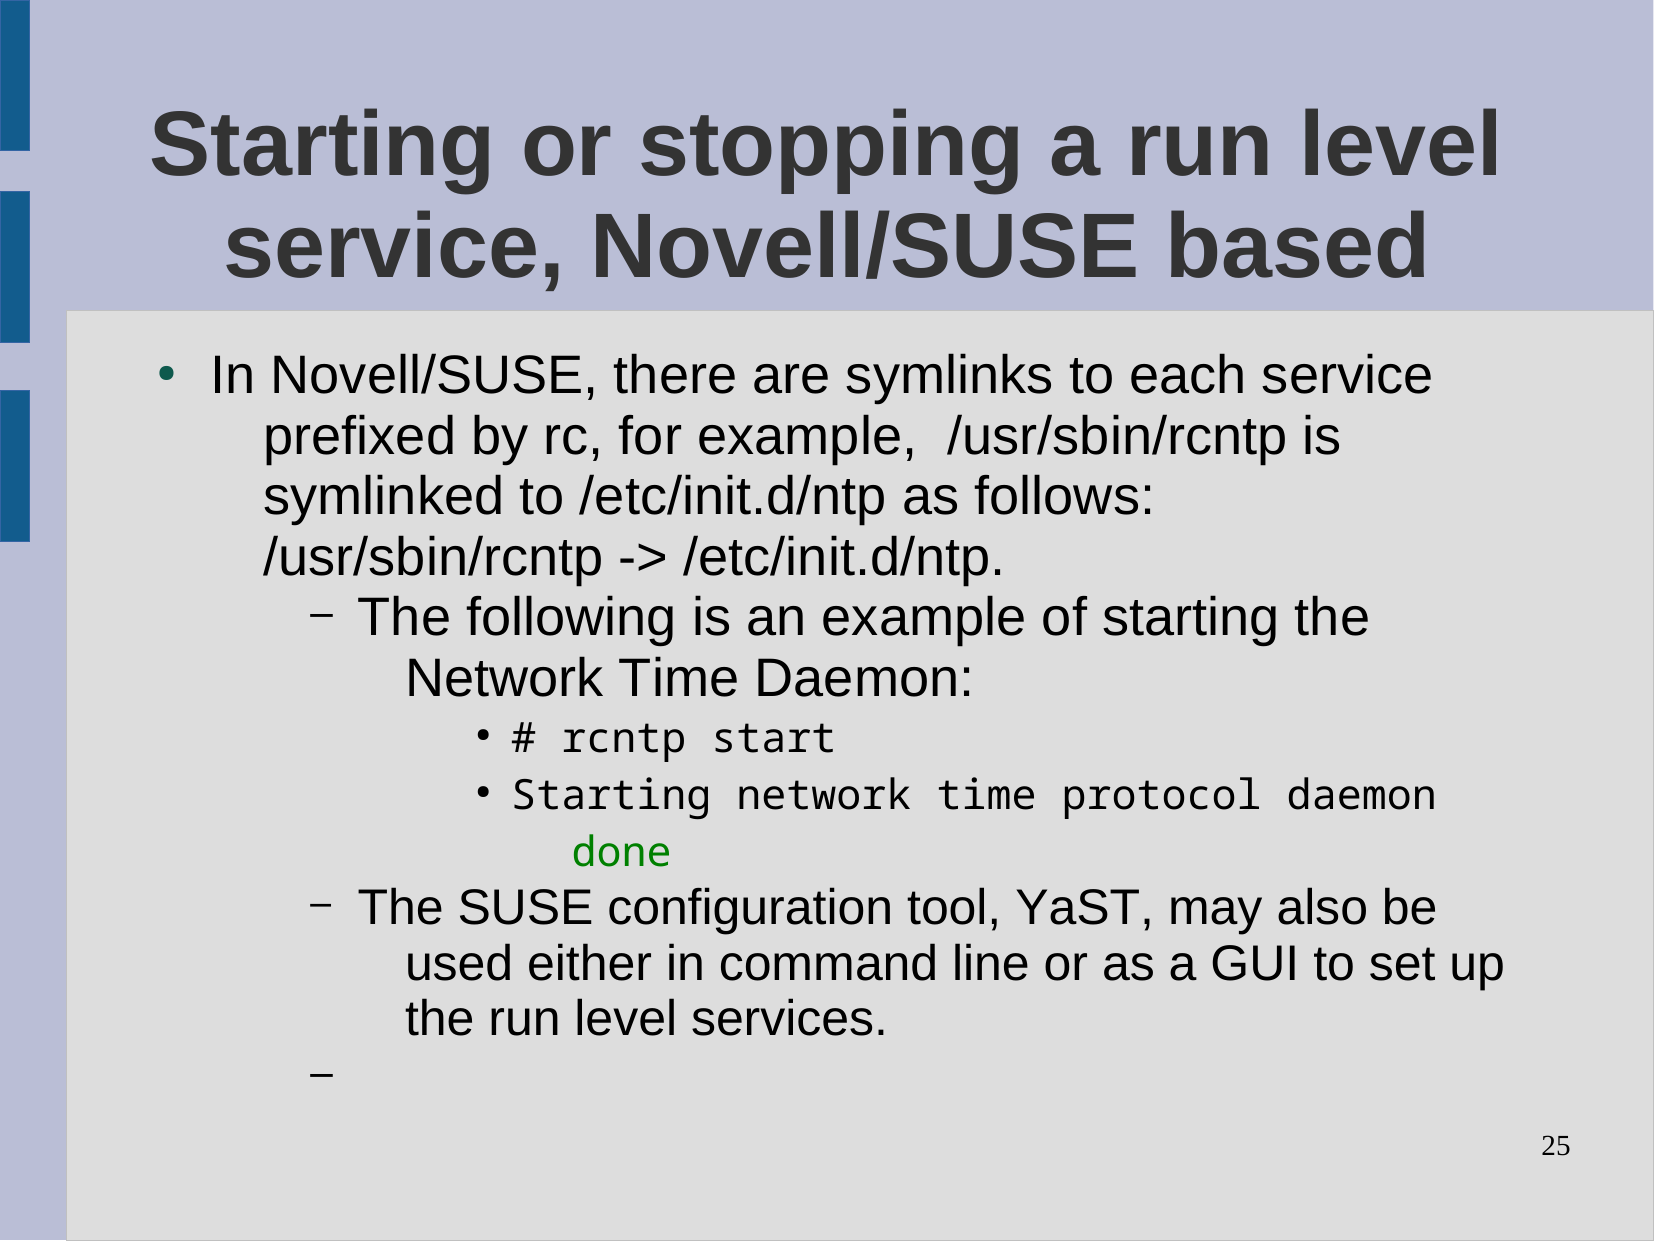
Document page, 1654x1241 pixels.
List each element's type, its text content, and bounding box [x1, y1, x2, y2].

title Starting or stopping a run level service, Novell/SUSE based [121, 91, 1534, 299]
list In Novell/SUSE, there are symlinks to each service prefixed by rc, for example, /usr/sbin/rcntp is symlinked to /etc/init.d/ntp as follows: /usr/sbin/rcntp -> /etc/init.d/ntp. The following is an example of starting the Network Time Daemon: # rcntp start Starting network time protocol daemon done The SUSE configuration tool, YaST, may also be used either in command line or as a GUI to set up the run level services. [121, 344, 1534, 1127]
